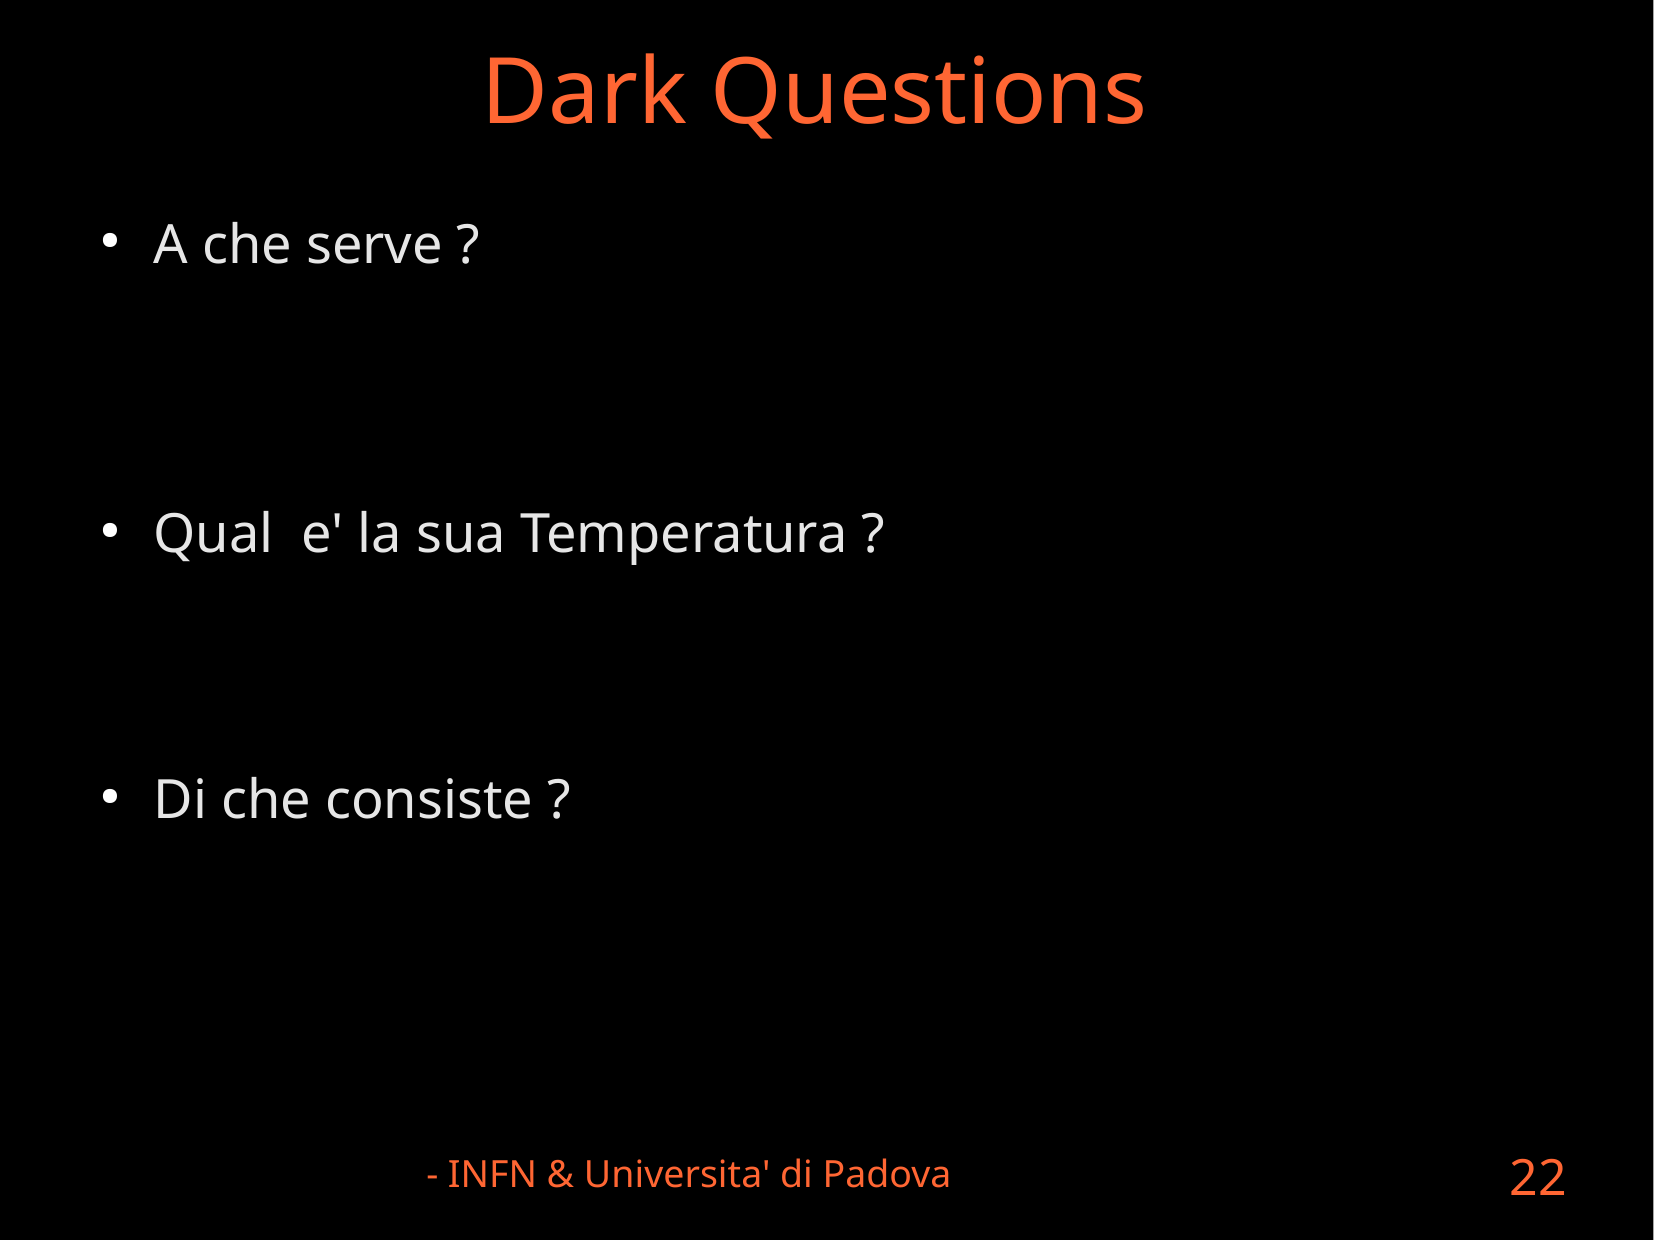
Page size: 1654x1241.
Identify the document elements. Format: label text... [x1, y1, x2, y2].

list Di che consiste ? [82, 760, 1571, 873]
list Qual e' la sua Temperatura ? [82, 494, 1571, 608]
list A che serve ? [82, 205, 1571, 318]
title Dark Questions [82, 19, 1571, 157]
